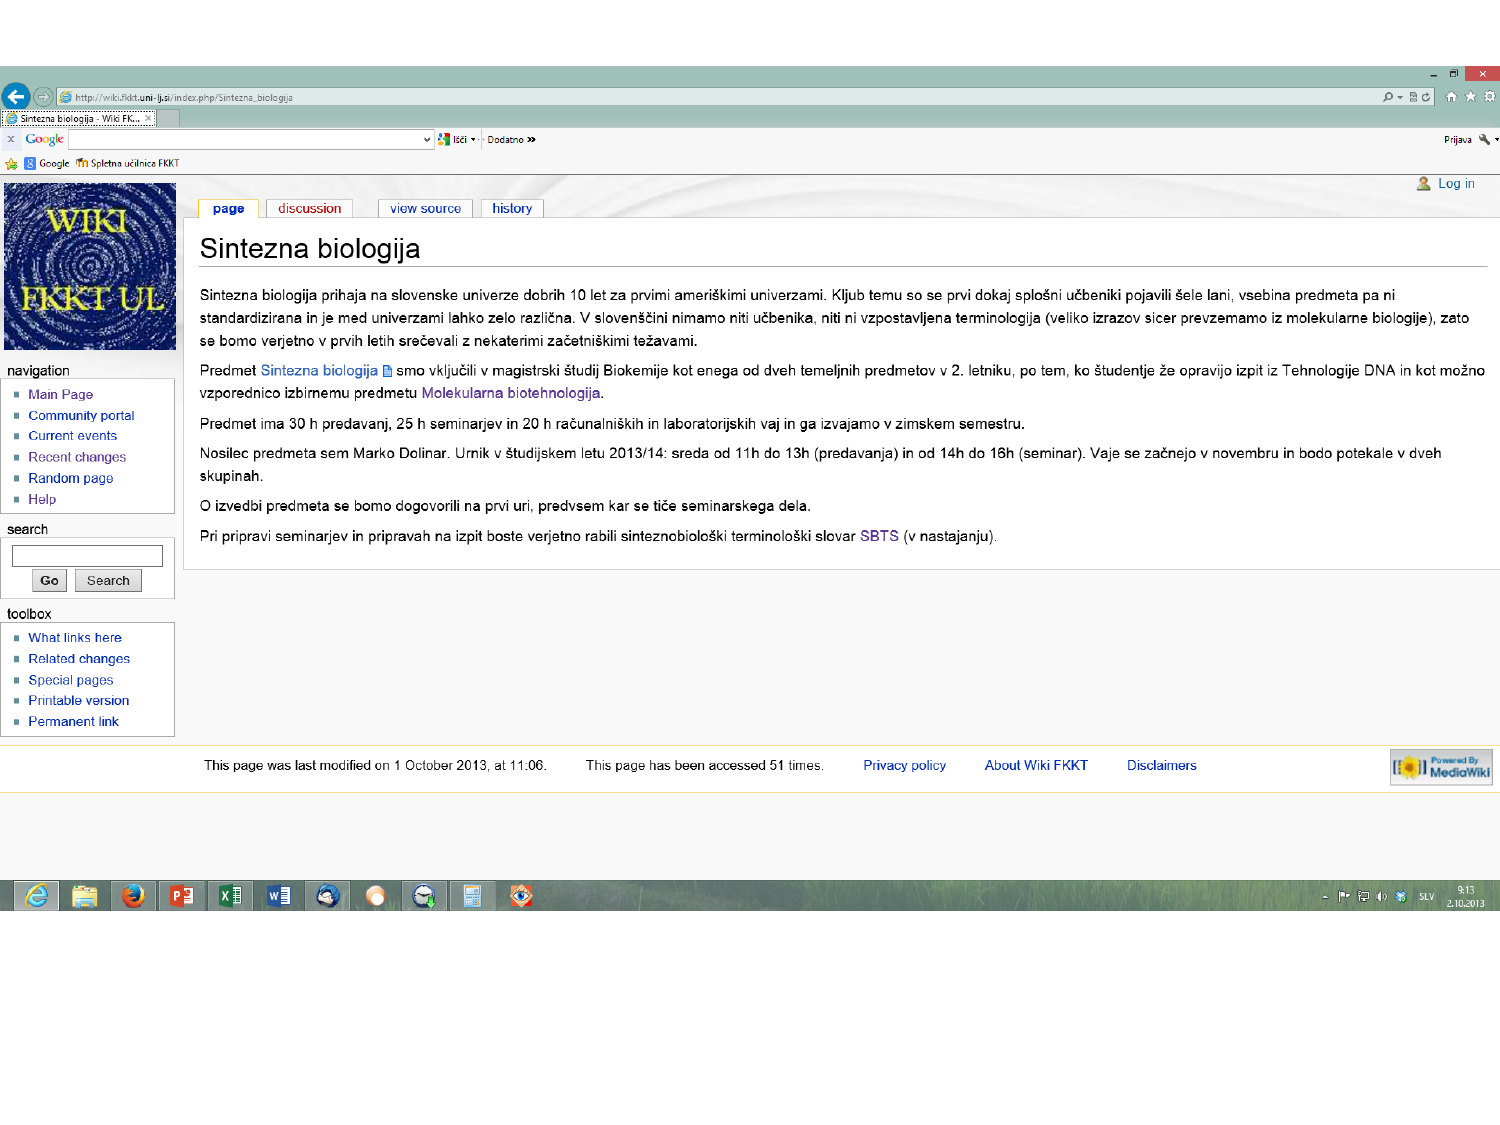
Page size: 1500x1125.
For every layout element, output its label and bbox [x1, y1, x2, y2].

picture [0, 66, 1500, 911]
